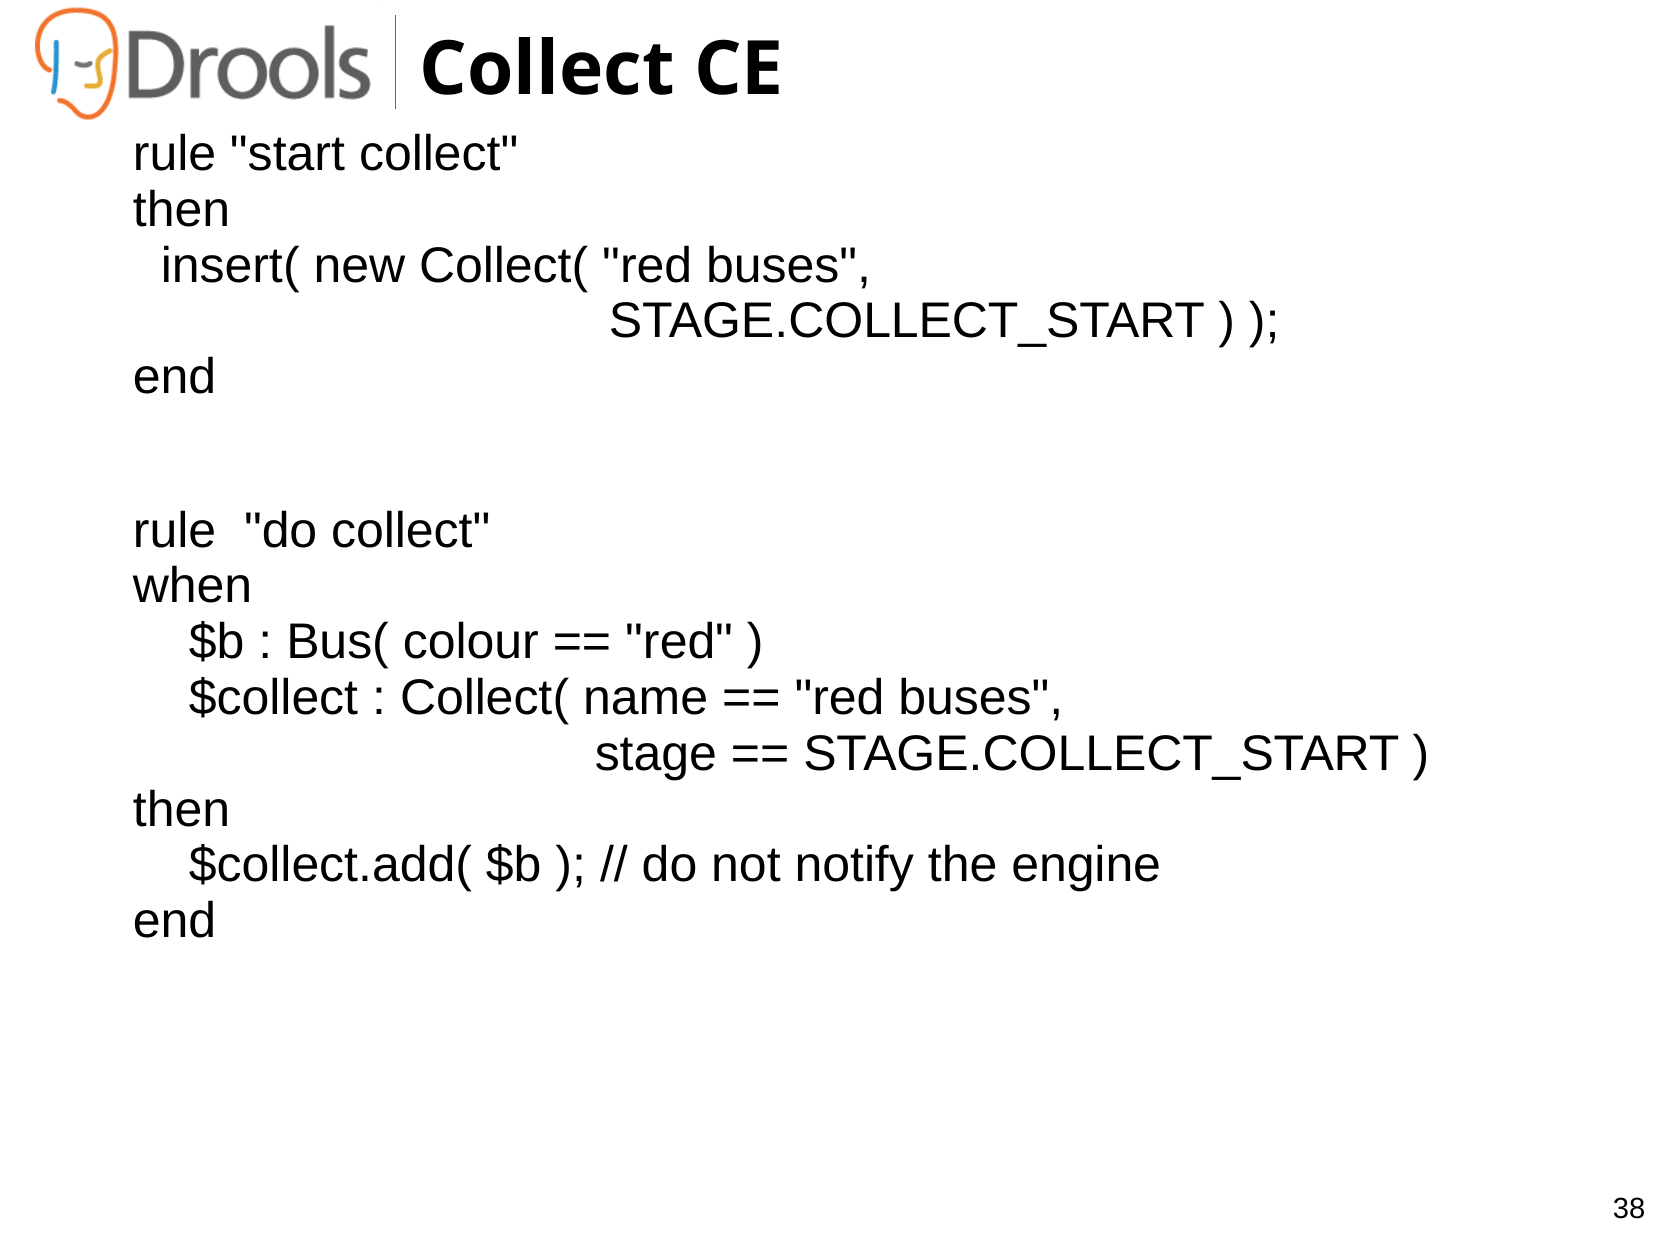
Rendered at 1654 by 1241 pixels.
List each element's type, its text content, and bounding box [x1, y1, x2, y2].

picture [29, 0, 384, 126]
text_box rule "start collect" then insert( new Collect( "red buses", STAGE.COLLECT_START ) ); end rule "do collect" when $b : Bus( colour == "red" ) $collect : Collect( name == "red buses", stage == STAGE.COLLECT_START ) then $collect.add( $b ); // do not notify the engine end [118, 118, 1494, 1101]
title Collect CE [419, 12, 1630, 119]
